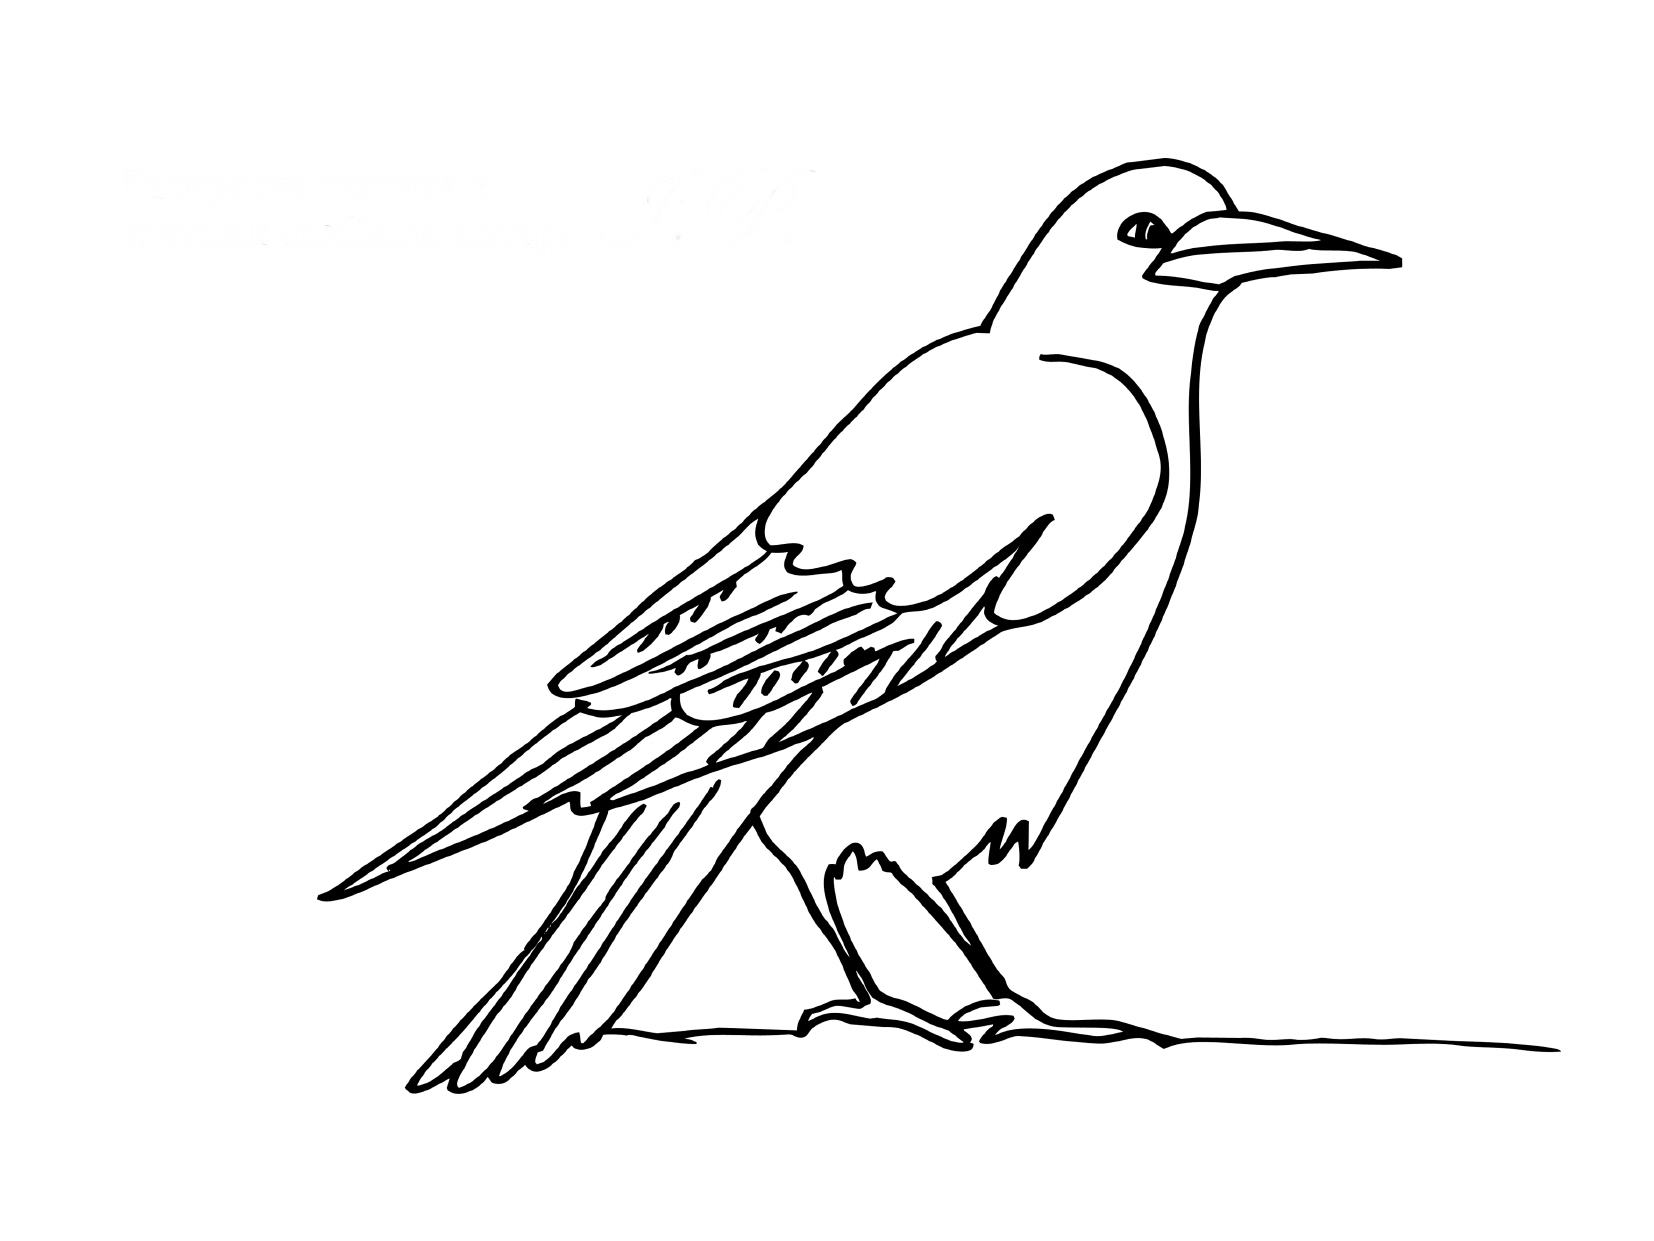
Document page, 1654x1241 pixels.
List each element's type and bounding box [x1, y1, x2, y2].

picture [5, 63, 1654, 1183]
